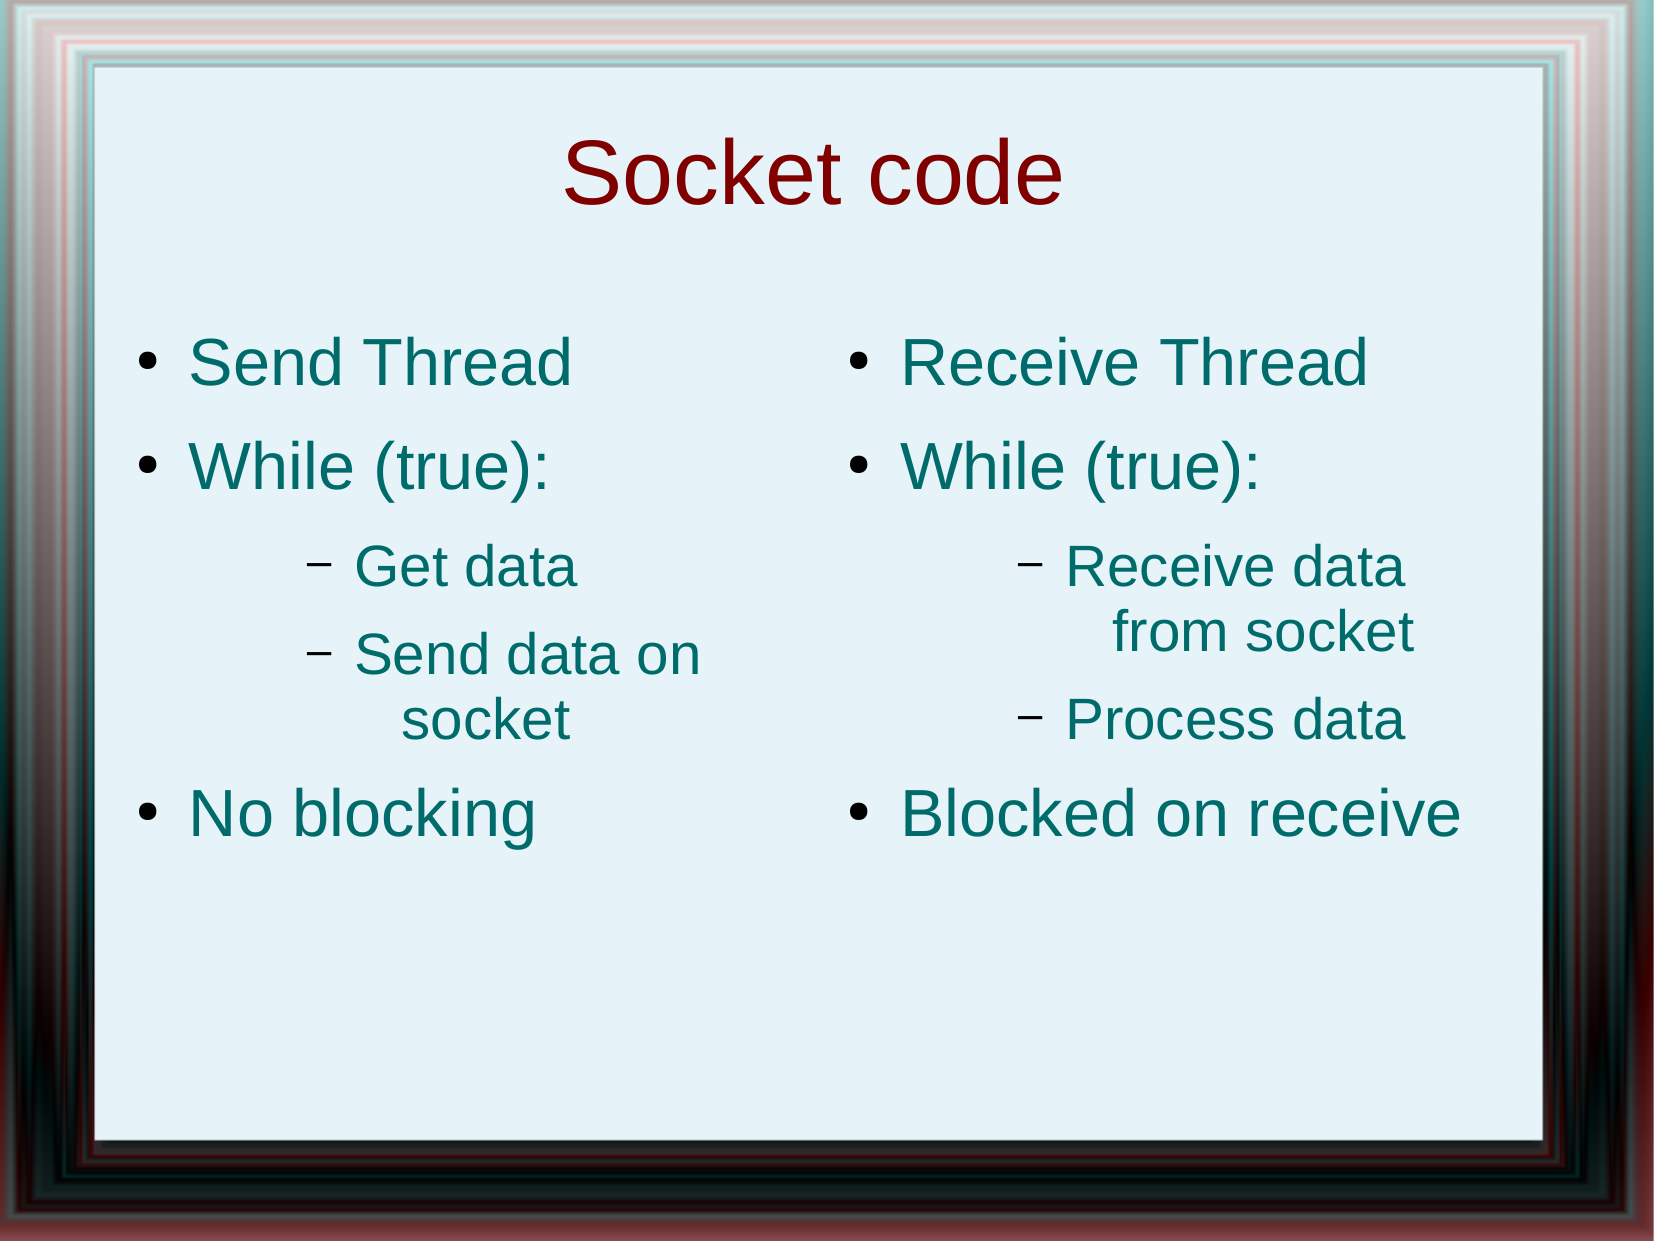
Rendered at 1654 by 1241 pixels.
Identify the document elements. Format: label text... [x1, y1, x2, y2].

list Send Thread While (true): Get data Send data on socket No blocking [118, 324, 796, 1144]
list Receive Thread While (true): Receive data from socket Process data Blocked on receive [829, 324, 1507, 1129]
title Socket code [118, 88, 1536, 257]
picture [0, 0, 1654, 1241]
